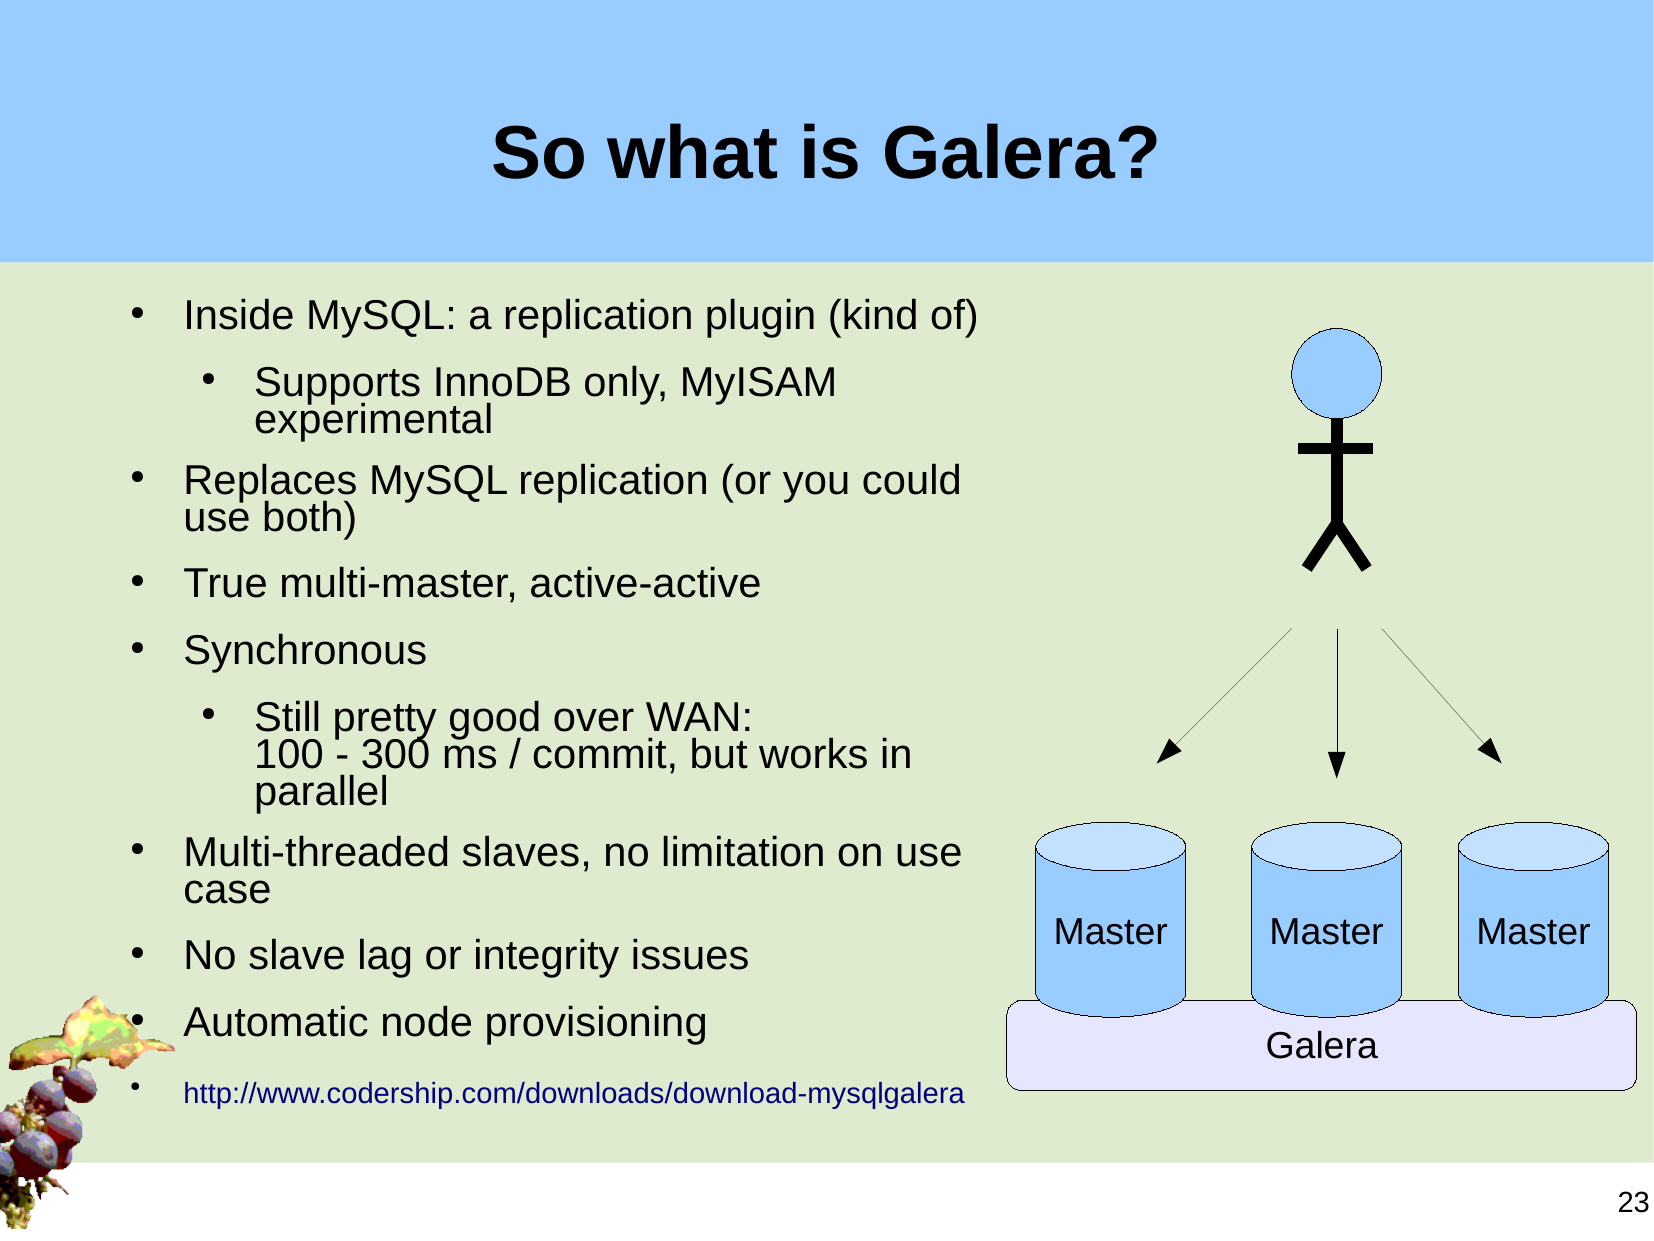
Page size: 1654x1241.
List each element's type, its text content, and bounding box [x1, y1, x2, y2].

text_box Master [1458, 850, 1609, 1018]
picture [0, 990, 188, 1229]
text_box [1291, 328, 1382, 419]
table_cell [1035, 822, 1186, 871]
text_box Master [1035, 848, 1186, 1018]
table_cell [1458, 822, 1609, 871]
text_box Master [1251, 849, 1402, 1018]
title So what is Galera? [82, 49, 1571, 257]
list Inside MySQL: a replication plugin (kind of) Supports InnoDB only, MyISAM experimental Replaces MySQL replication (or you could use both) True multi-master, active-active Synchronous Still pretty good over WAN: 100 - 300 ms / commit, but works in parallel Multi-threaded slaves, no limitation on use case No slave lag or integrity issues Automatic node provisioning http://www.codership.com/downloads/download-mysqlgalera [112, 300, 1013, 1126]
text_box Galera [1006, 1000, 1637, 1091]
table_cell [1251, 822, 1402, 871]
